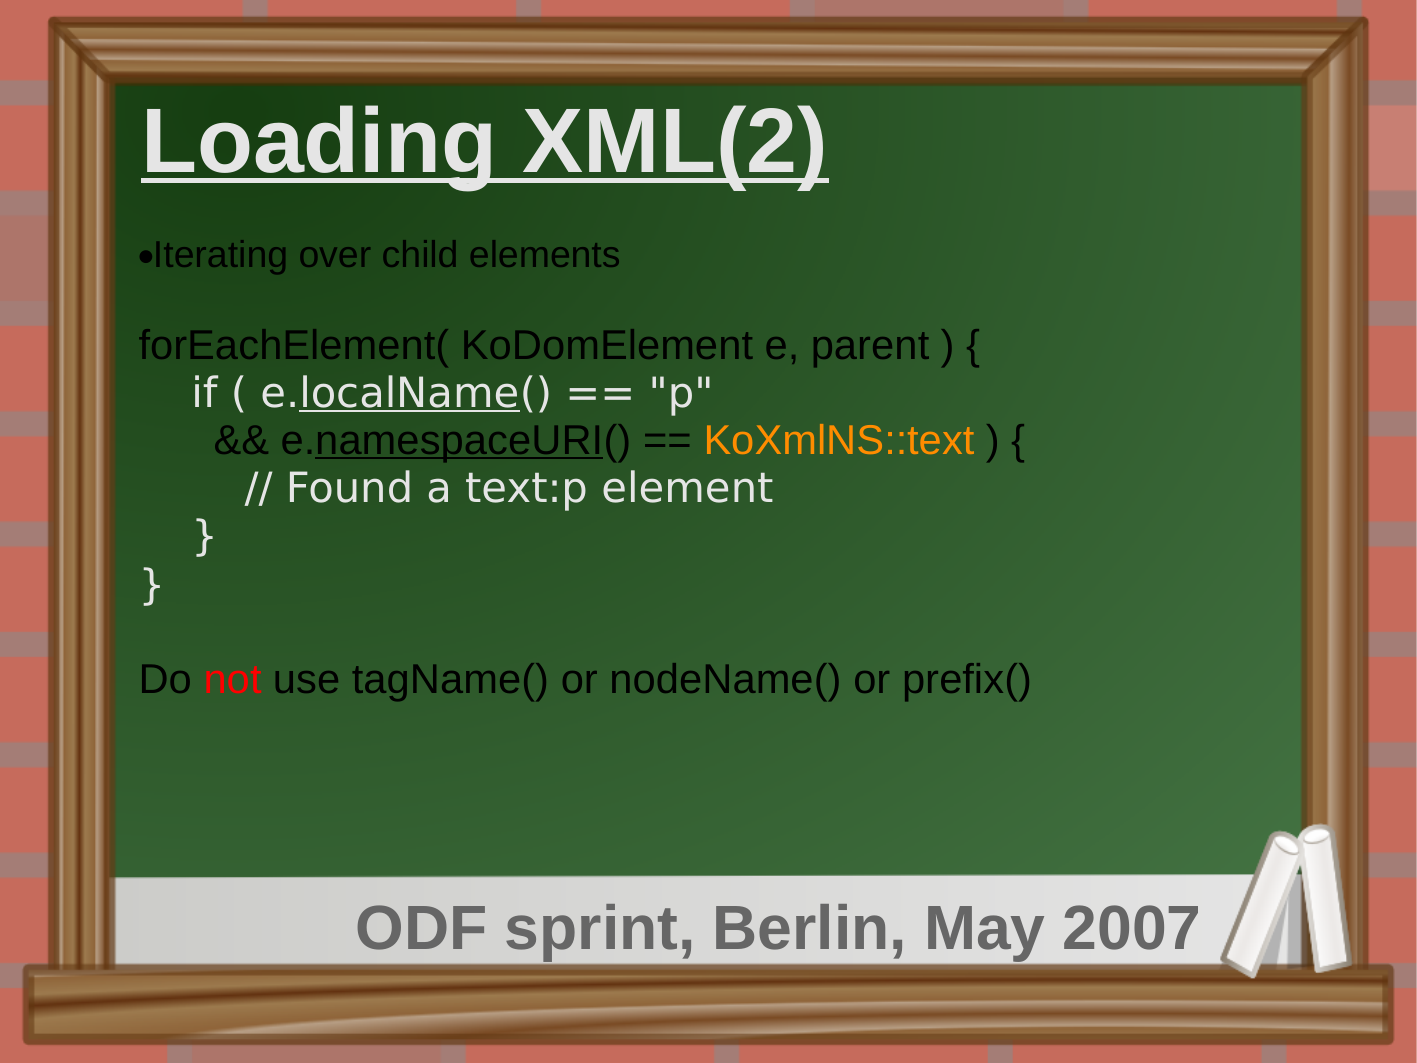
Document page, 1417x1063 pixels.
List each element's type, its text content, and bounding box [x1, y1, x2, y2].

text_box Iterating over child elements forEachElement( KoDomElement e, parent ) { if ( e.localName() == "p" && e.namespaceURI() == KoXmlNS::text ) { // Found a text:p element } } Do not use tagName() or nodeName() or prefix() [123, 226, 1307, 872]
picture [0, 0, 1417, 1063]
text_box Loading XML(2) [126, 82, 1308, 204]
